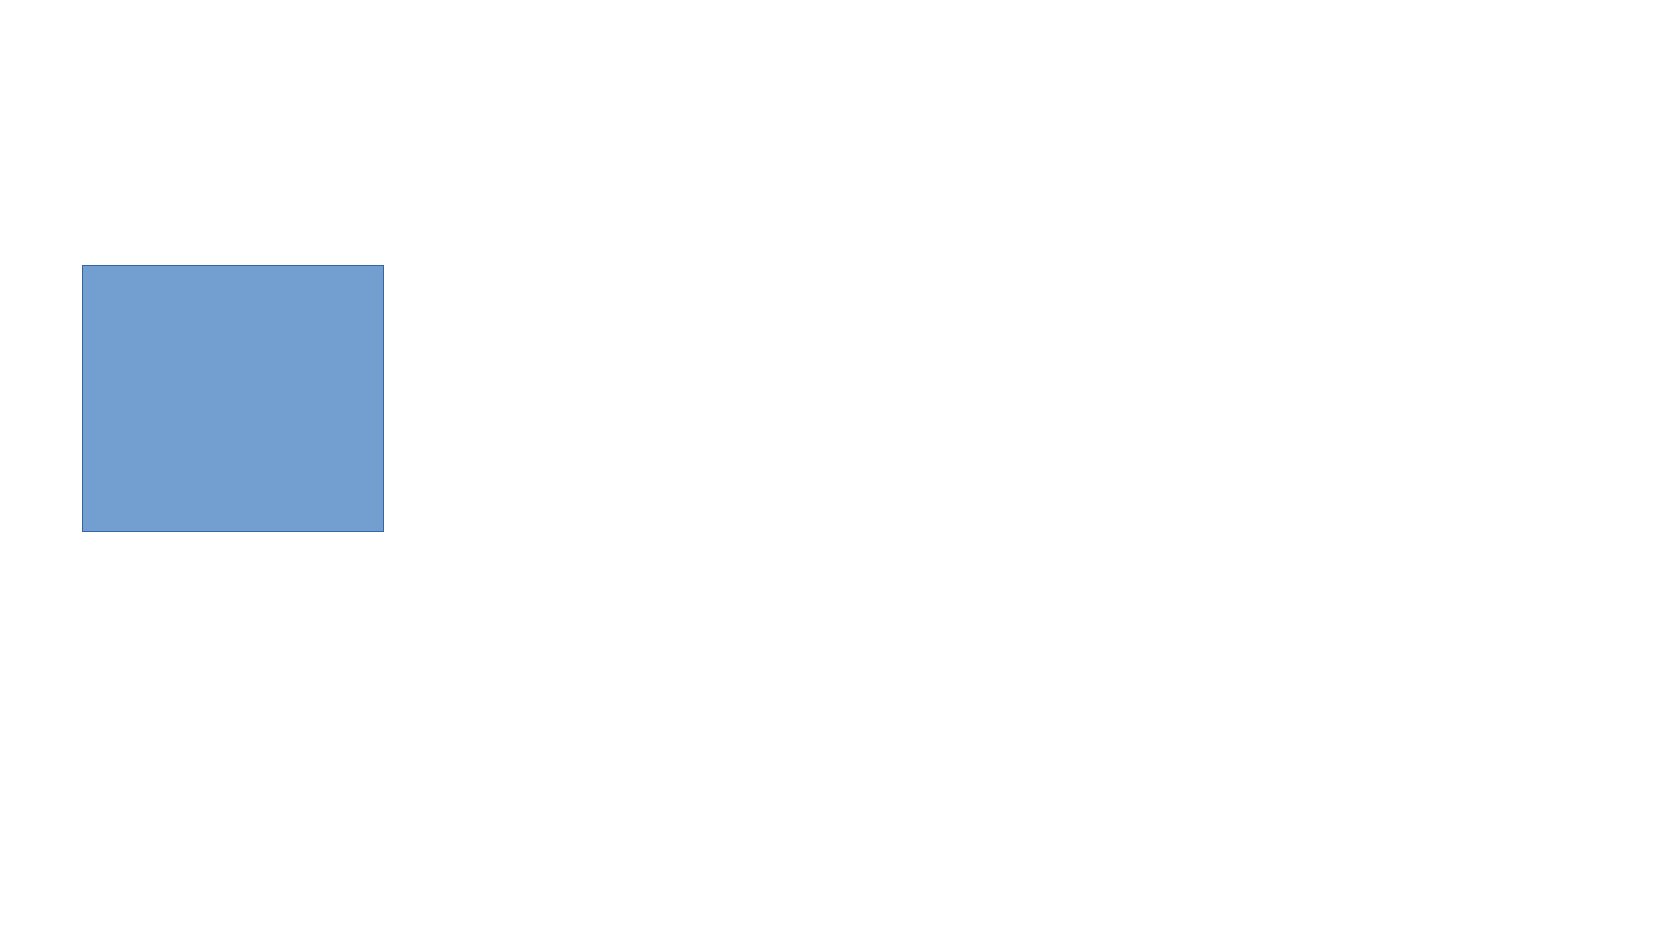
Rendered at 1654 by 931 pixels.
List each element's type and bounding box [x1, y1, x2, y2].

text_box [82, 265, 384, 532]
